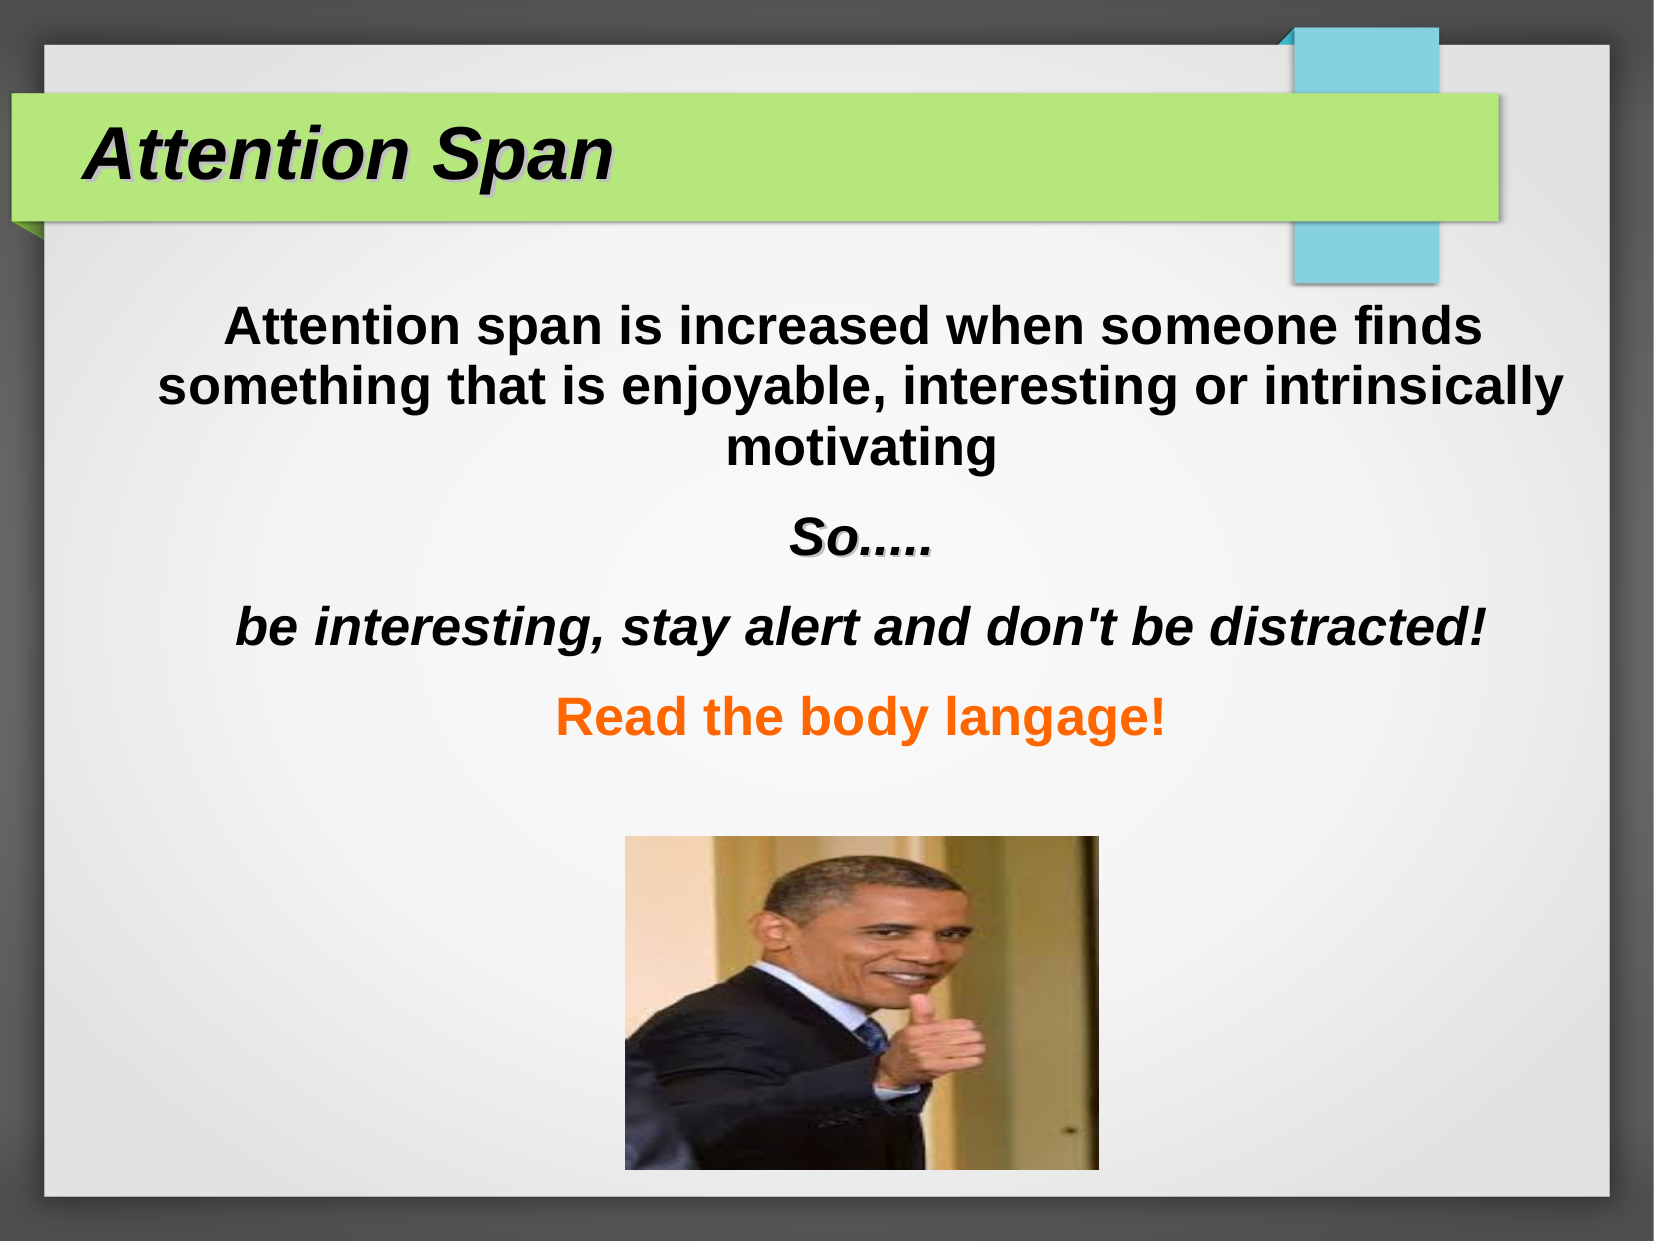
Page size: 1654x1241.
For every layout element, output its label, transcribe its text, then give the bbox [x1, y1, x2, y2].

title Attention Span [82, 94, 1264, 213]
list Attention span is increased when someone finds something that is enjoyable, interesting or intrinsically motivating So..... be interesting, stay alert and don't be distracted! Read the body langage! [82, 295, 1571, 1015]
picture [0, 0, 1654, 1241]
